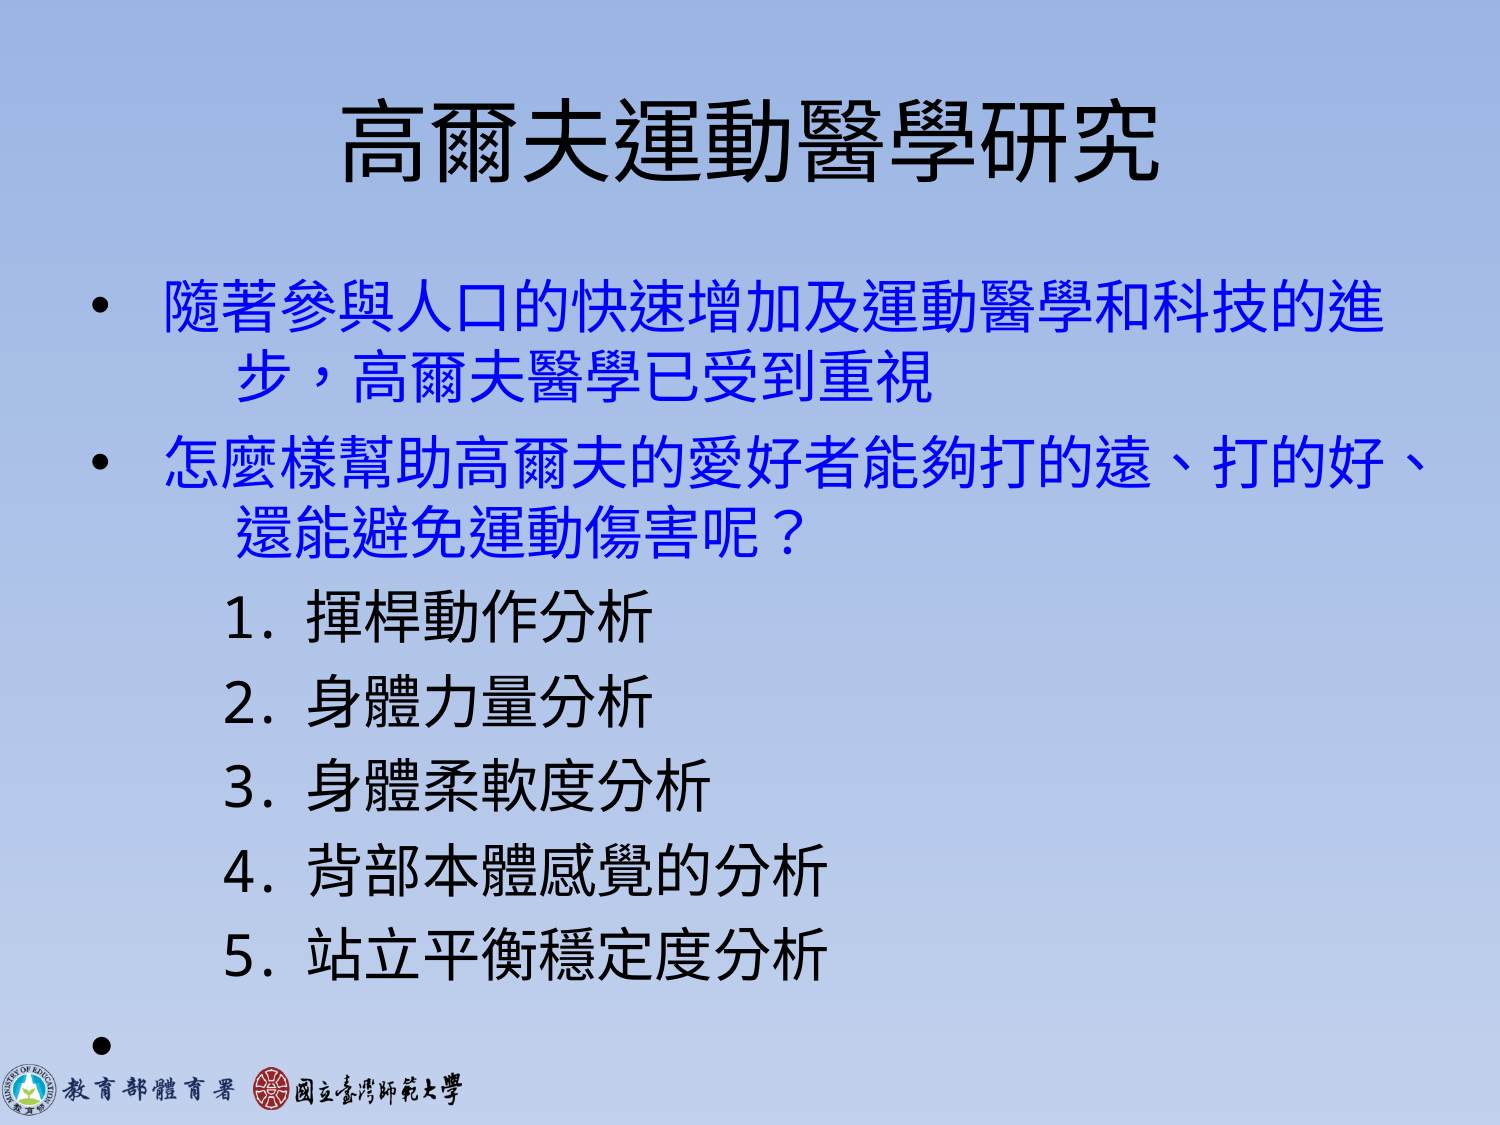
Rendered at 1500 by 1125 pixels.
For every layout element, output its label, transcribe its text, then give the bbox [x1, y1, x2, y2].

title 高爾夫運動醫學研究 [75, 45, 1426, 233]
list 隨著參與人口的快速增加及運動醫學和科技的進步，高爾夫醫學已受到重視 怎麼樣幫助高爾夫的愛好者能夠打的遠、打的好、還能避免運動傷害呢？ 揮桿動作分析 身體力量分析 身體柔軟度分析 背部本體感覺的分析 站立平衡穩定度分析 [75, 262, 1426, 1005]
